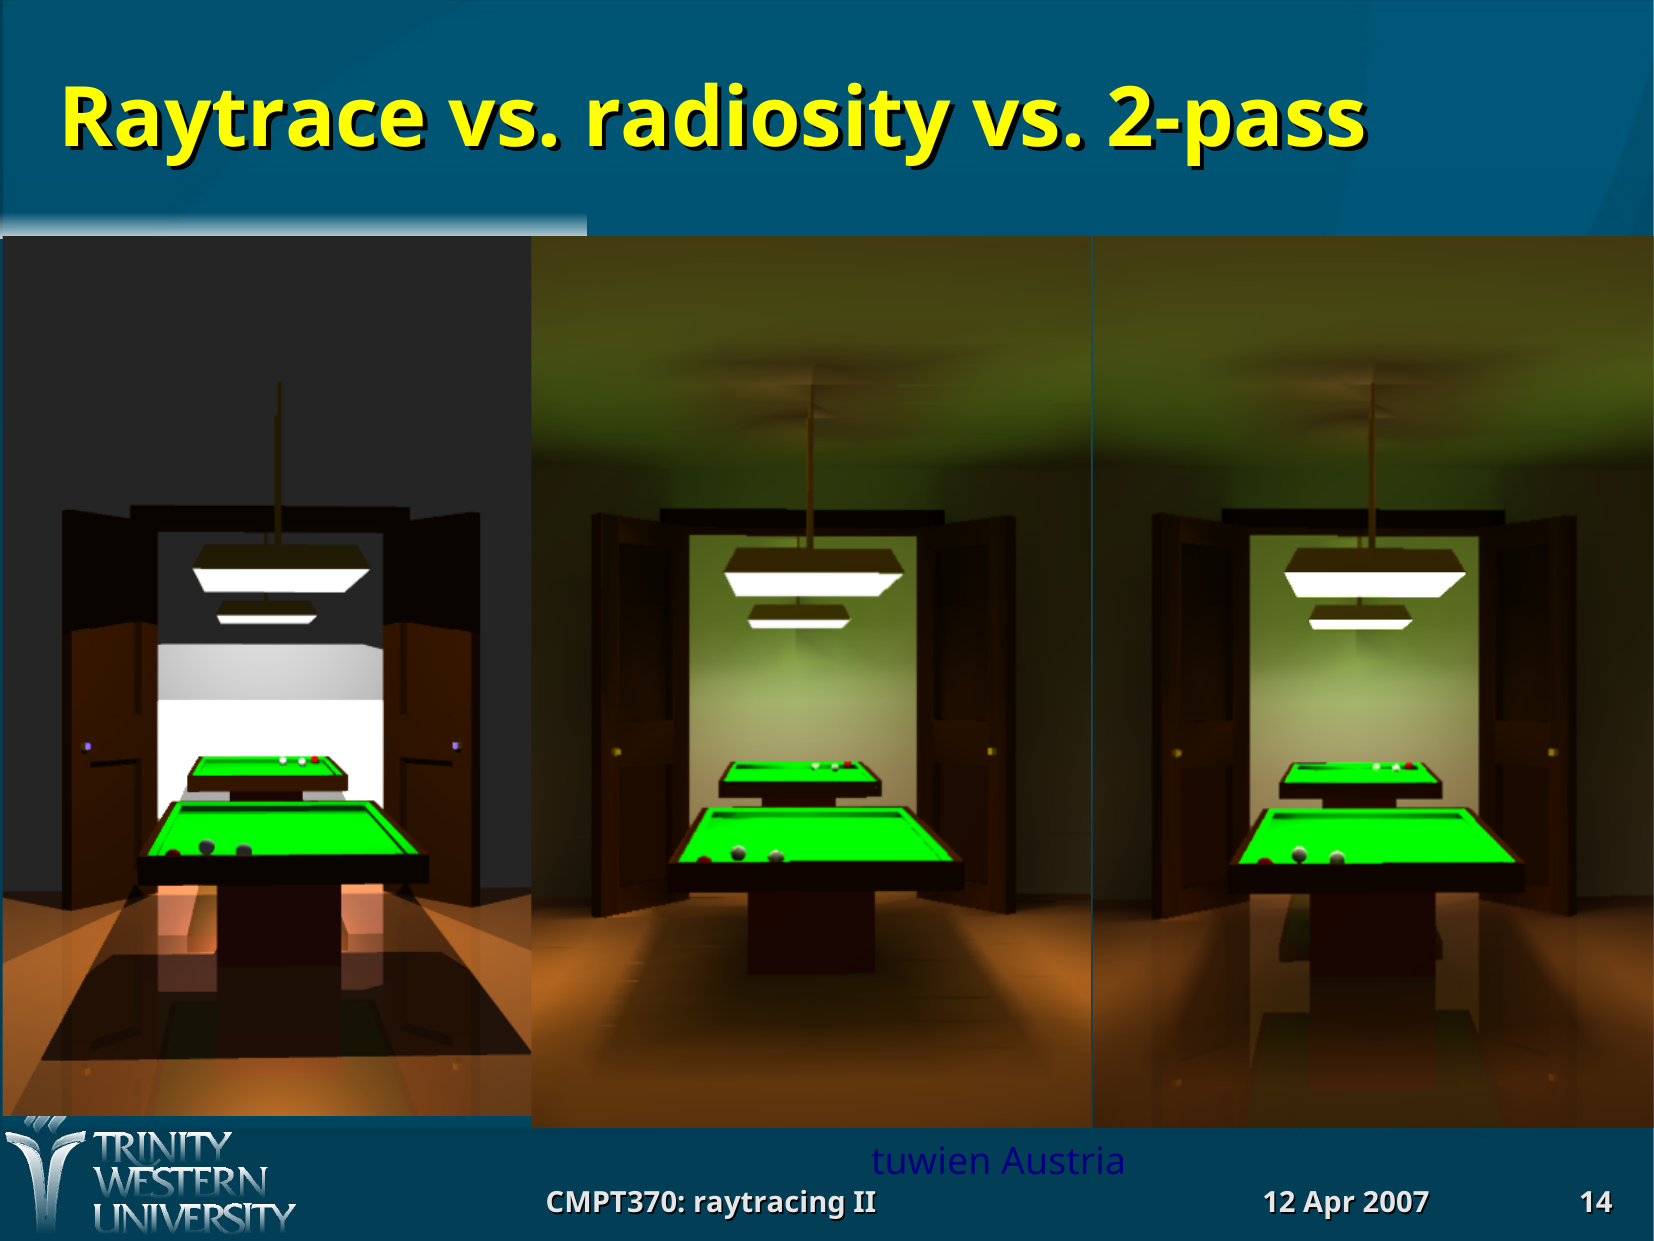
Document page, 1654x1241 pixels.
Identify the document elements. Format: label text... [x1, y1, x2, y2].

text_box tuwien Austria [856, 1130, 1143, 1190]
picture [0, 233, 1090, 1127]
picture [0, 214, 586, 232]
title Raytrace vs. radiosity vs. 2-pass [59, 27, 1548, 201]
picture [38, 1227, 54, 1232]
picture [1093, 237, 1654, 1127]
